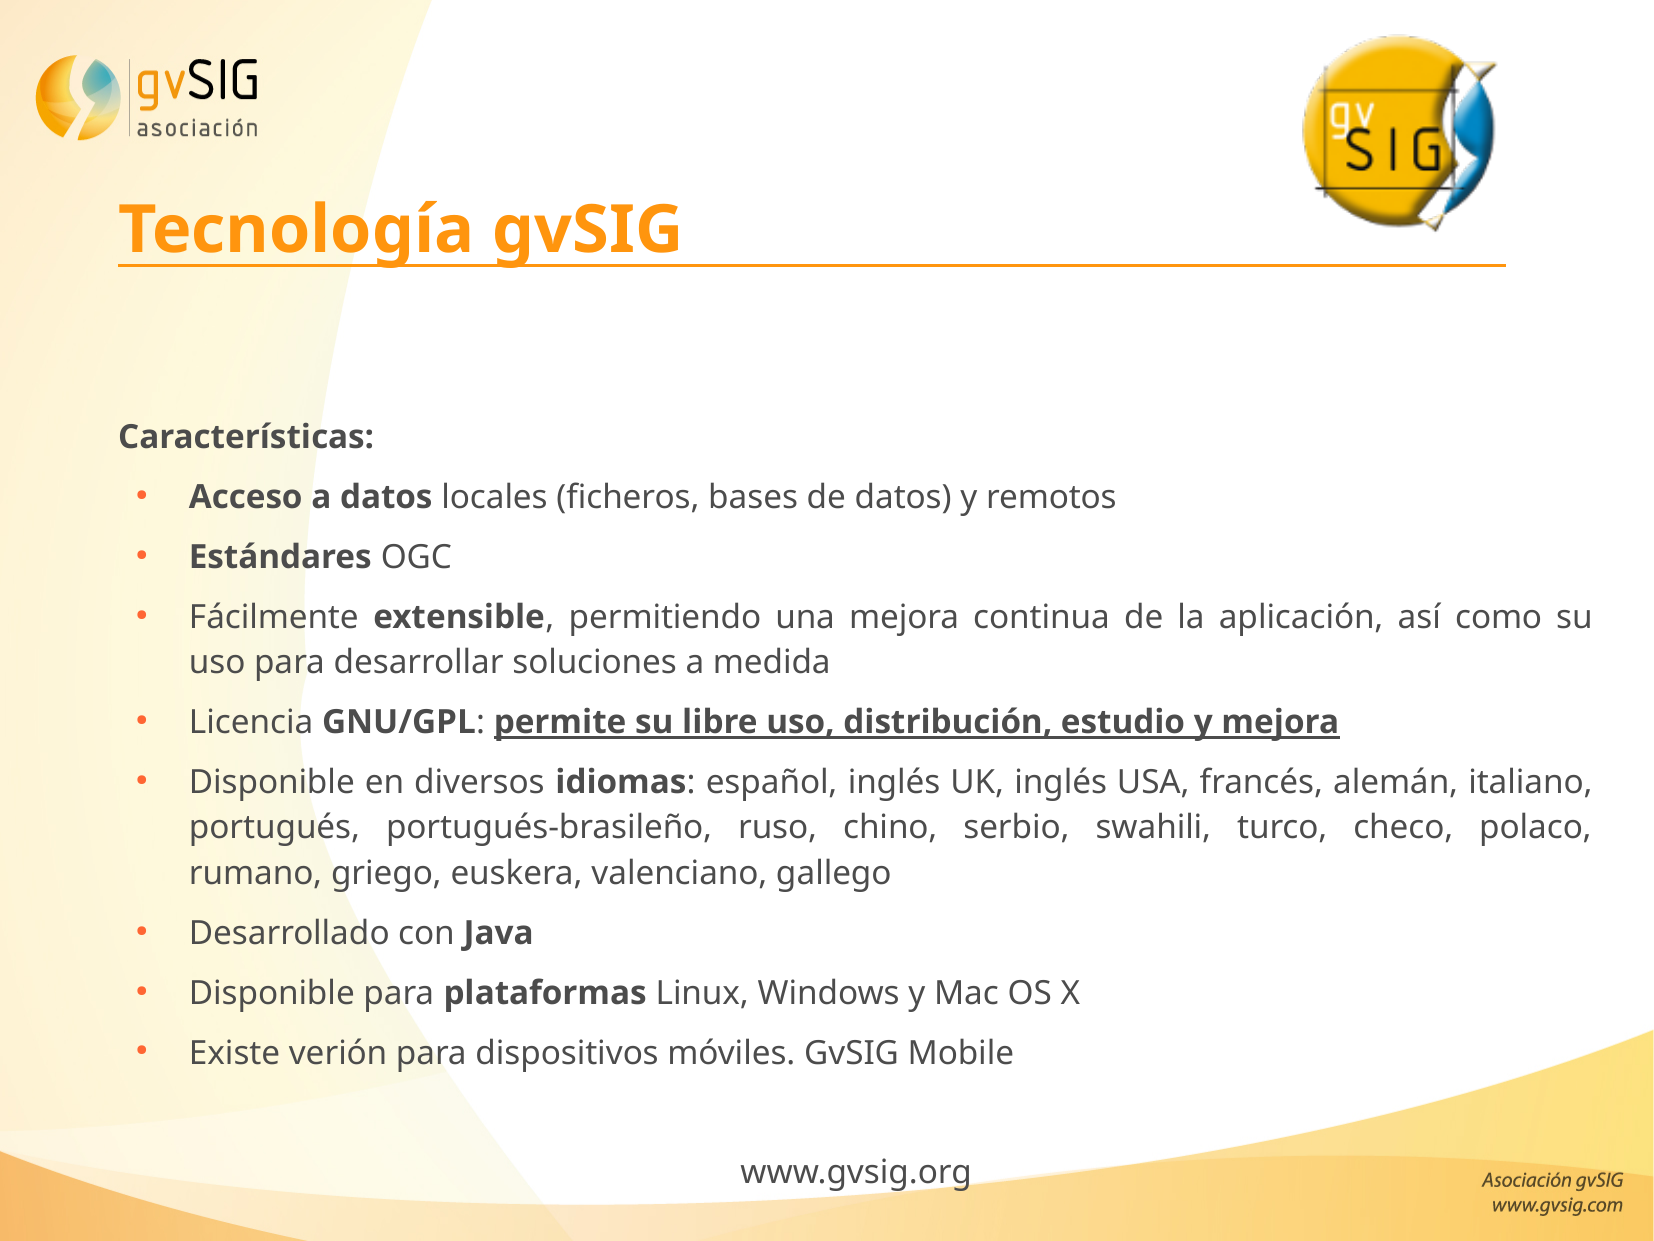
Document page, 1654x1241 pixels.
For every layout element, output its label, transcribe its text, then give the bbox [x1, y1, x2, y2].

title Tecnología gvSIG [118, 177, 1607, 276]
list Características: Acceso a datos locales (ficheros, bases de datos) y remotos Estándares OGC Fácilmente extensible, permitiendo una mejora continua de la aplicación, así como su uso para desarrollar soluciones a medida Licencia GNU/GPL: permite su libre uso, distribución, estudio y mejora Disponible en diversos idiomas: español, inglés UK, inglés USA, francés, alemán, italiano, portugués, portugués-brasileño, ruso, chino, serbio, swahili, turco, checo, polaco, rumano, griego, euskera, valenciano, gallego Desarrollado con Java Disponible para plataformas Linux, Windows y Mac OS X Existe verión para dispositivos móviles. GvSIG Mobile www.gvsig.org [118, 413, 1595, 1149]
picture [0, 0, 1654, 1241]
